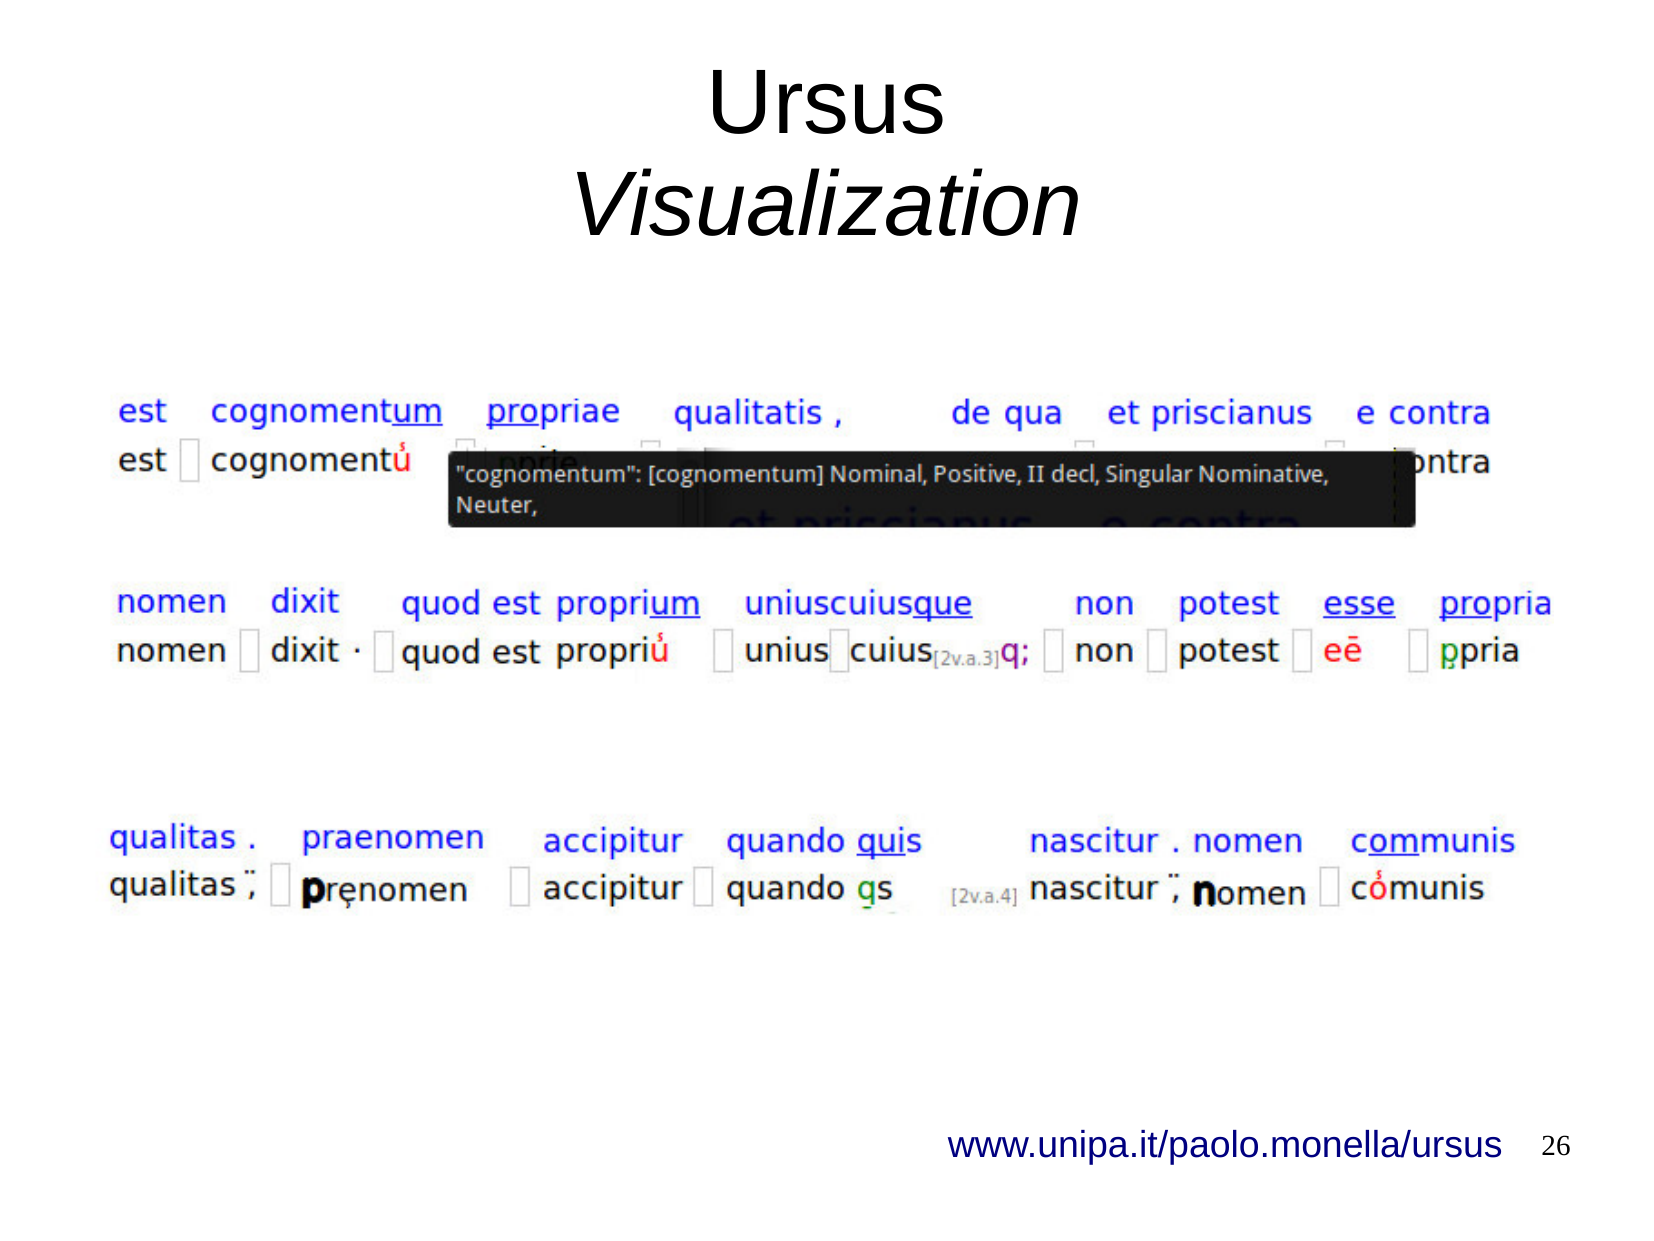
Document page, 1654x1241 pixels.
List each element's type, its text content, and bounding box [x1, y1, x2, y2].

title Ursus Visualization [82, 49, 1571, 257]
text_box www.unipa.it/paolo.monella/ursus [933, 1116, 1548, 1216]
picture [82, 350, 1554, 945]
